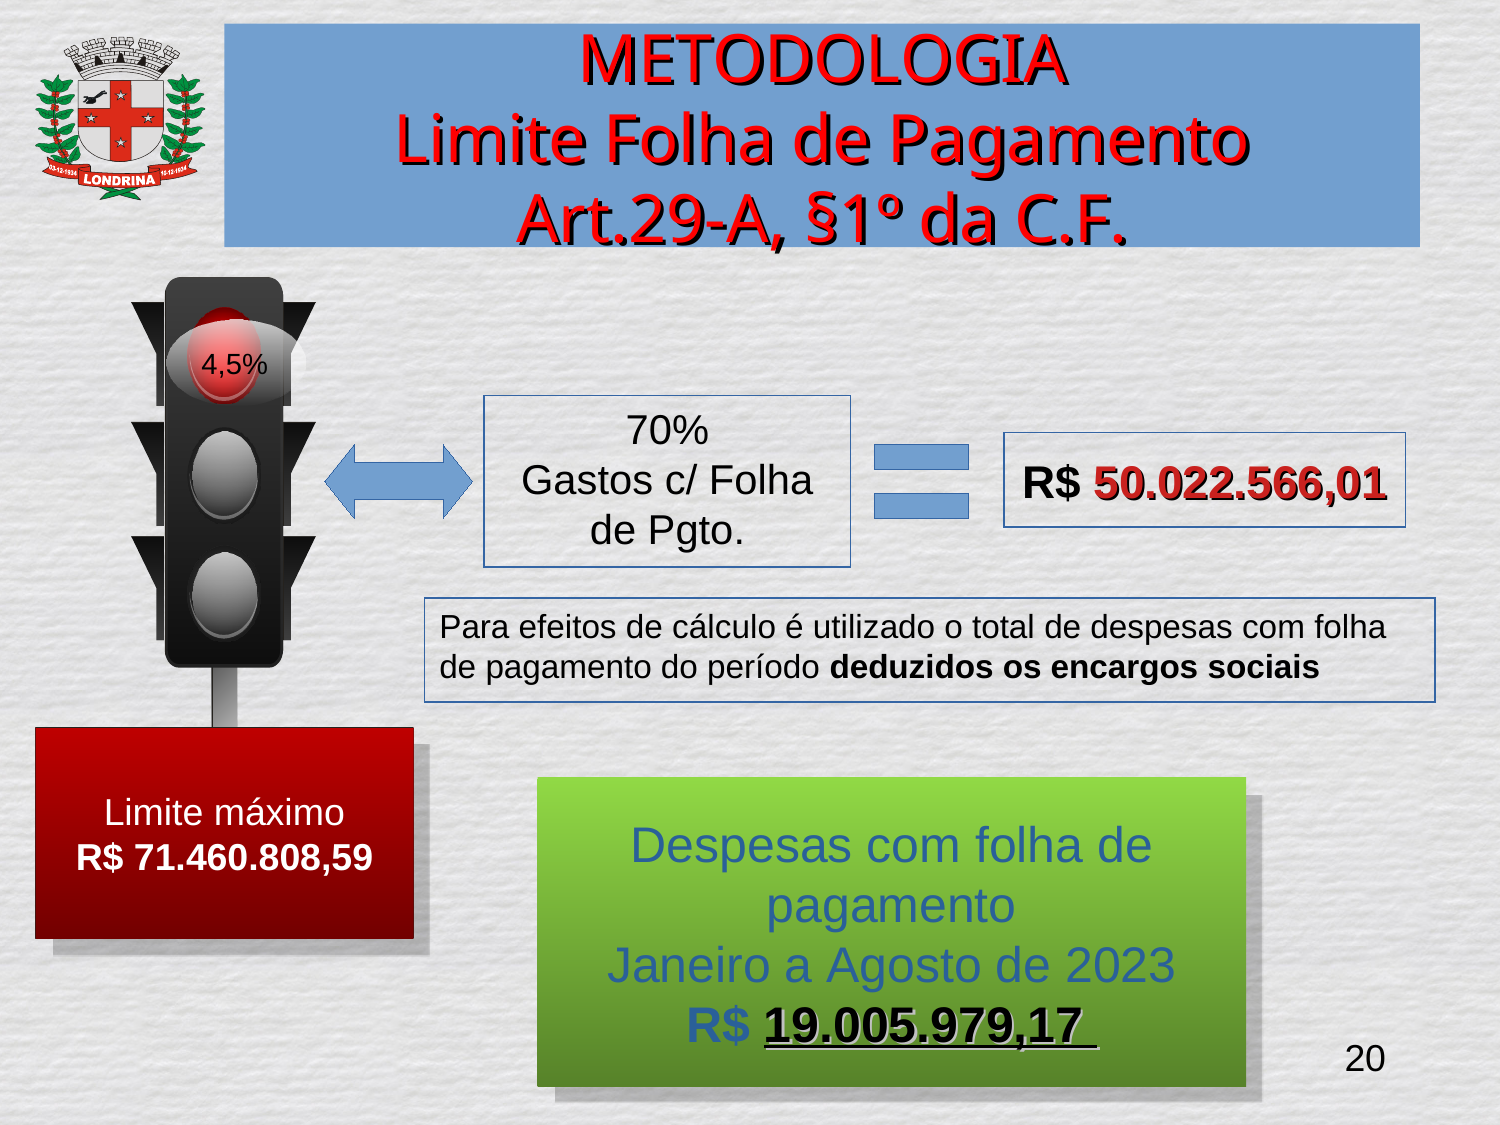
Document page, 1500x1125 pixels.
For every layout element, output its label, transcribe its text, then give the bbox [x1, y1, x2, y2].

text_box [874, 493, 969, 519]
text_box [874, 444, 969, 470]
text_box 70% Gastos c/ Folha de Pgto. [484, 395, 851, 567]
text_box R$ 50.022.566,01 [1003, 432, 1406, 528]
text_box [324, 444, 473, 519]
text_box Limite máximo R$ 71.460.808,59 [35, 727, 414, 939]
text_box <número> [1329, 1027, 1500, 1098]
text_box 4,5% [166, 319, 306, 406]
text_box Despesas com folha de pagamento Janeiro a Agosto de 2023 R$ 19.005.979,17 [537, 777, 1247, 1087]
text_box [131, 277, 316, 727]
picture [0, 0, 1500, 1125]
text_box Para efeitos de cálculo é utilizado o total de despesas com folha de pagamento do período deduzidos os encargos sociais [424, 597, 1435, 702]
text_box METODOLOGIA Limite Folha de Pagamento Art.29-A, §1º da C.F. [224, 23, 1420, 248]
